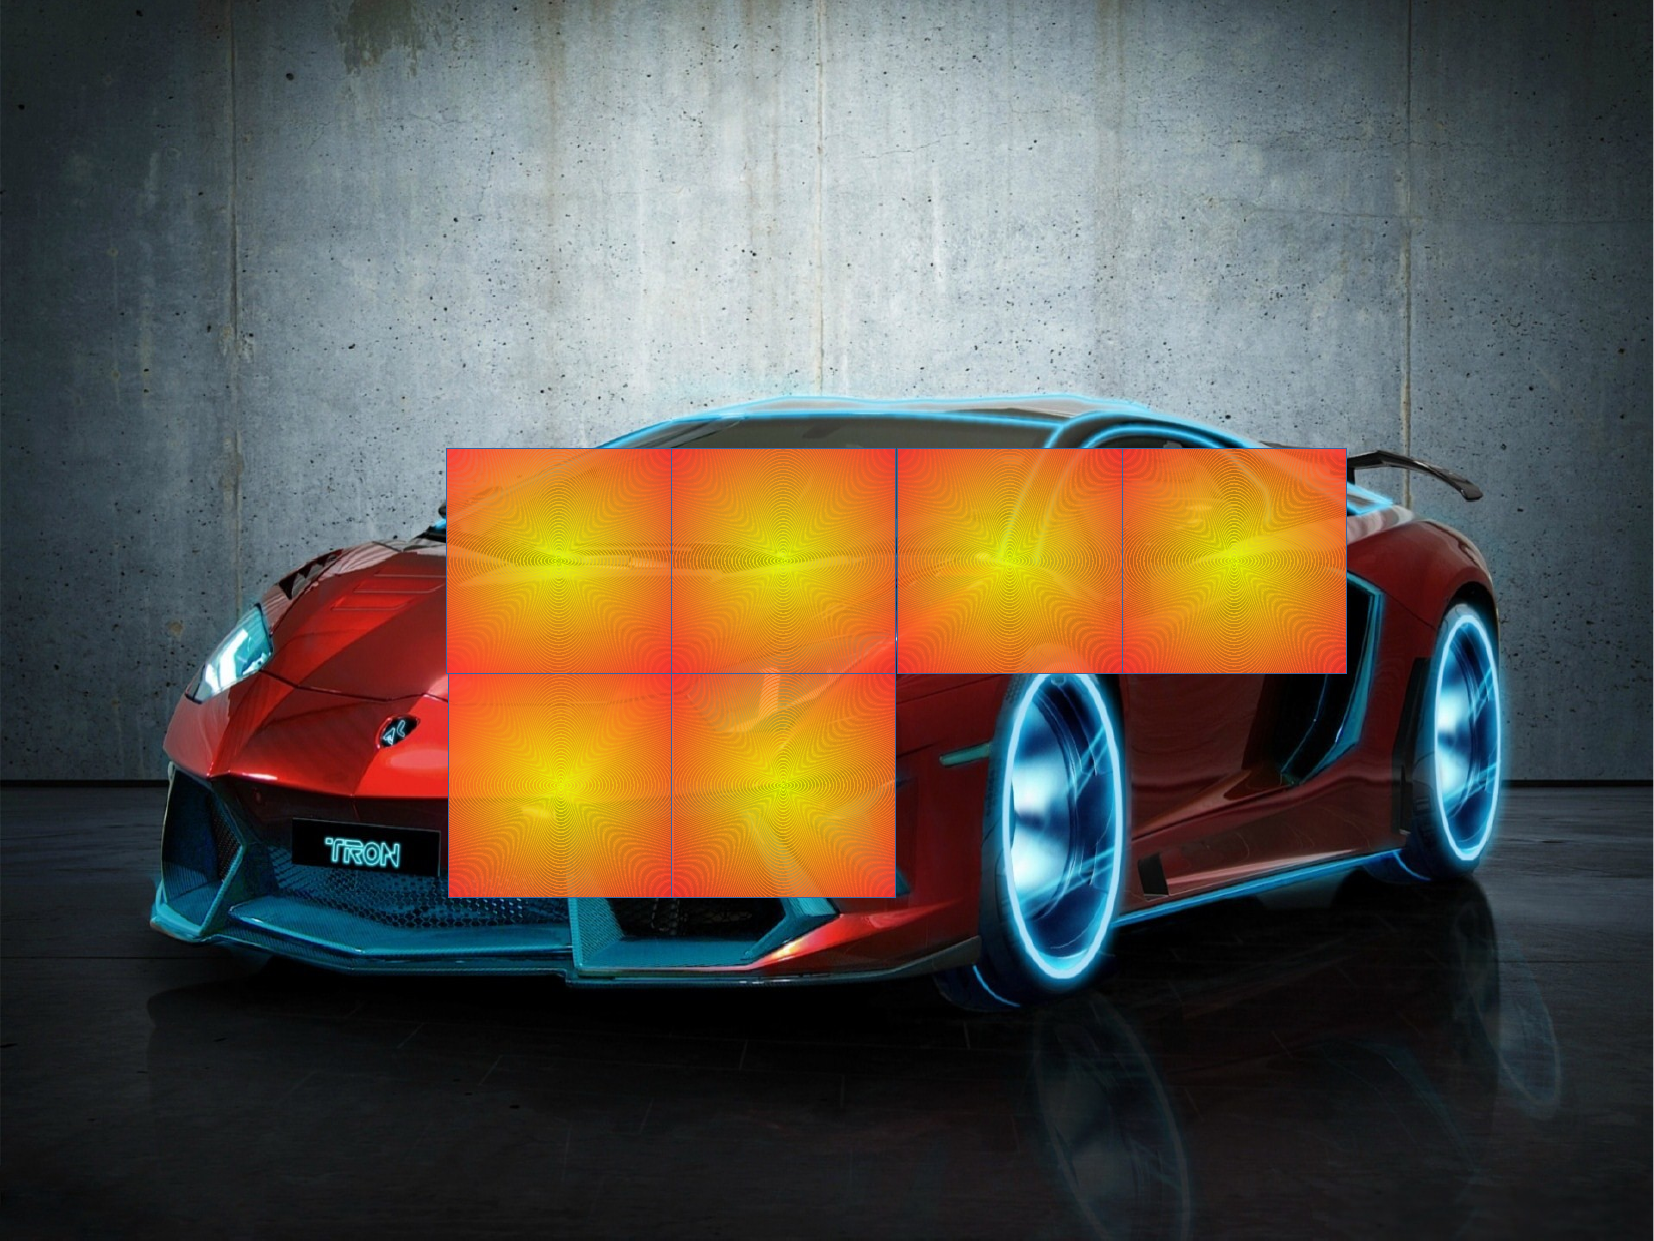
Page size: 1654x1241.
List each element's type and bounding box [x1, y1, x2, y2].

text_box [897, 448, 1347, 674]
picture [0, 0, 1654, 1241]
text_box [446, 448, 896, 898]
